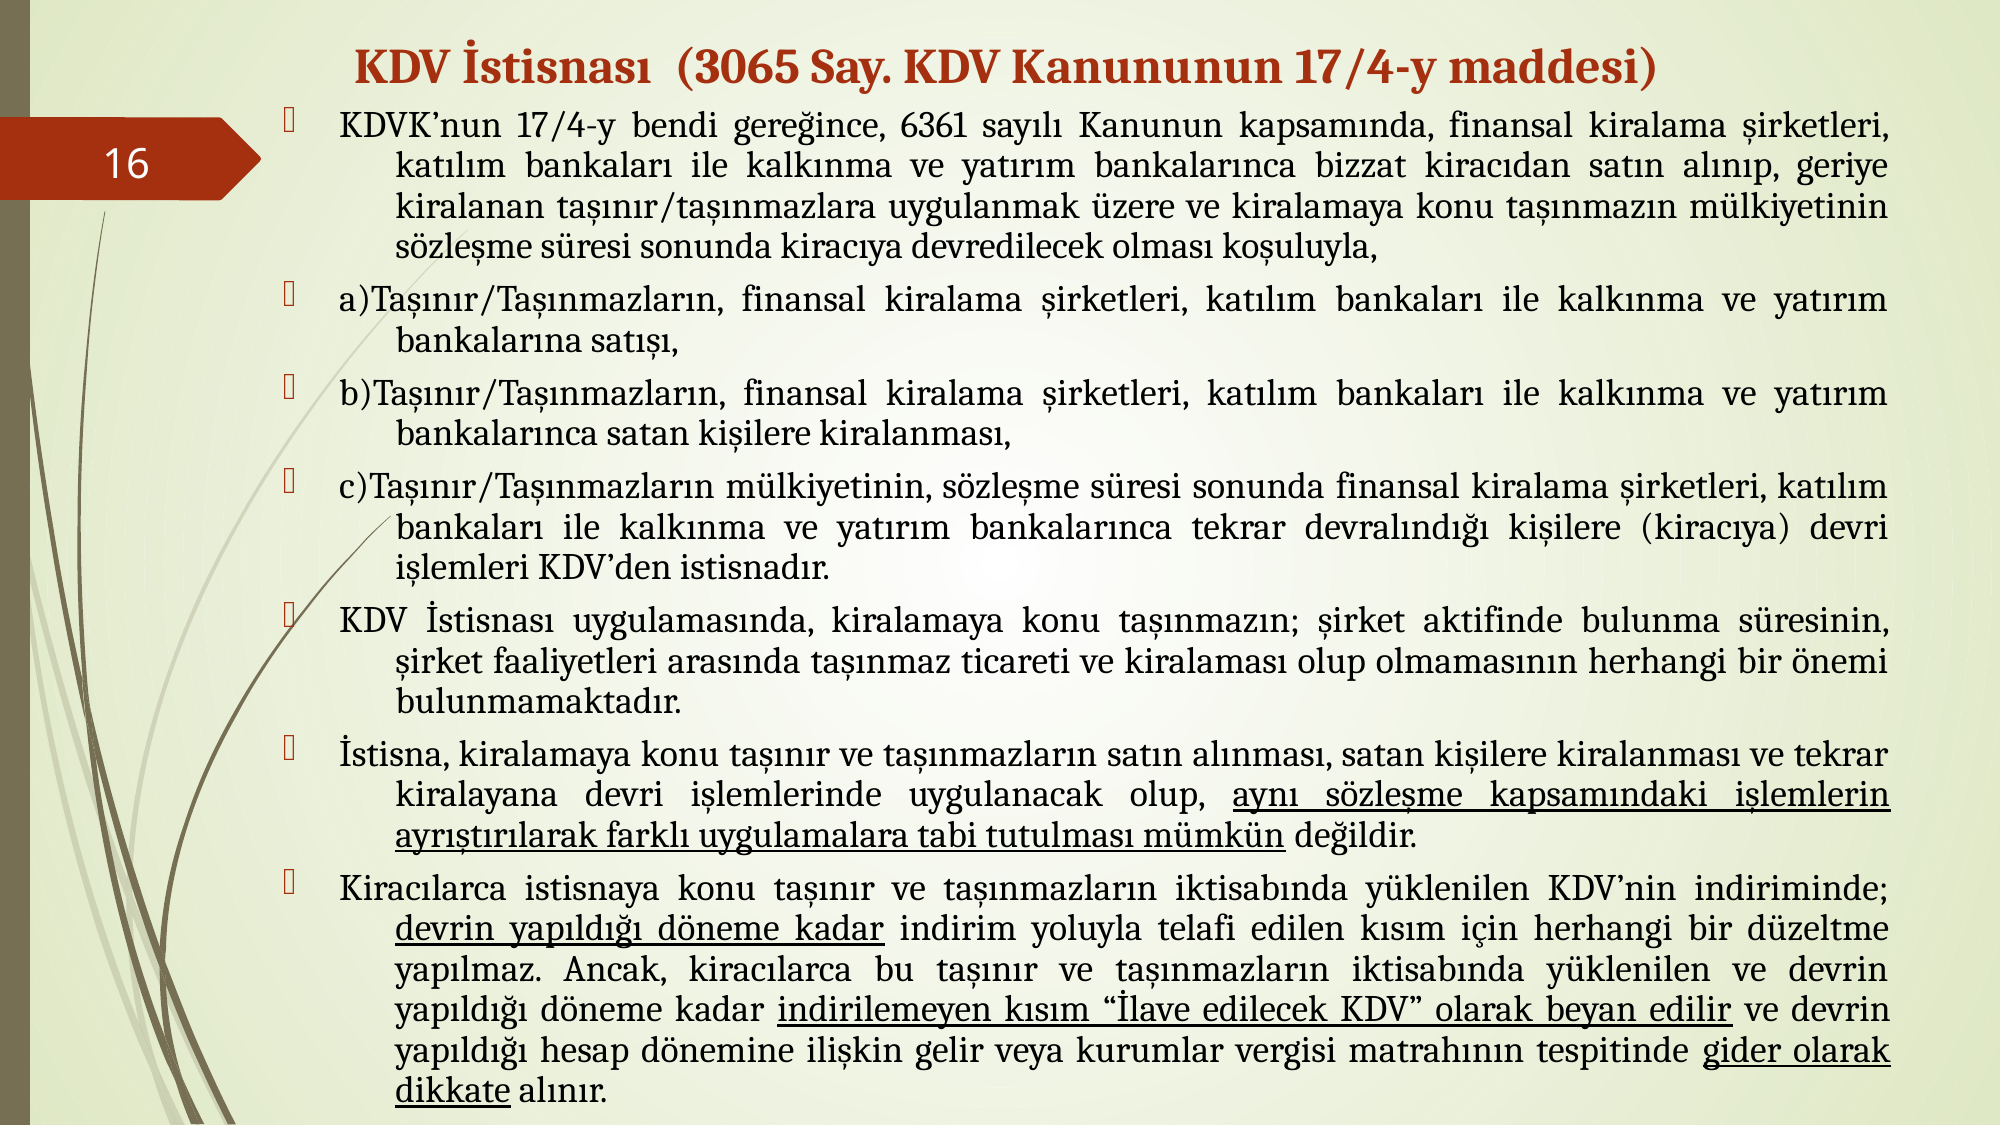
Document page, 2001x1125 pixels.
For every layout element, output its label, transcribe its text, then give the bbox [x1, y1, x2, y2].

title KDV İstisnası (3065 Say. KDV Kanununun 17/4-y maddesi) [339, 26, 1924, 130]
text_box [87, 129, 216, 190]
list KDVK’nun 17/4-y bendi gereğince, 6361 sayılı Kanunun kapsamında, finansal kiralama şirketleri, katılım bankaları ile kalkınma ve yatırım bankalarınca bizzat kiracıdan satın alınıp, geriye kiralanan taşınır/taşınmazlara uygulanmak üzere ve kiralamaya konu taşınmazın mülkiyetinin sözleşme süresi sonunda kiracıya devredilecek olması koşuluyla, a)Taşınır/Taşınmazların, finansal kiralama şirketleri, katılım bankaları ile kalkınma ve yatırım bankalarına satışı, b)Taşınır/Taşınmazların, finansal kiralama şirketleri, katılım bankaları ile kalkınma ve yatırım bankalarınca satan kişilere kiralanması, c)Taşınır/Taşınmazların mülkiyetinin, sözleşme süresi sonunda finansal kiralama şirketleri, katılım bankaları ile kalkınma ve yatırım bankalarınca tekrar devralındığı kişilere (kiracıya) devri işlemleri KDV’den istisnadır. KDV İstisnası uygulamasında, kiralamaya konu taşınmazın; şirket aktifinde bulunma süresinin, şirket faaliyetleri arasında taşınmaz ticareti ve kiralaması olup olmamasının herhangi bir önemi bulunmamaktadır. İstisna, kiralamaya konu taşınır ve taşınmazların satın alınması, satan kişilere kiralanması ve tekrar kiralayana devri işlemlerinde uygulanacak olup, aynı sözleşme kapsamındaki işlemlerin ayrıştırılarak farklı uygulamalara tabi tutulması mümkün değildir. Kiracılarca istisnaya konu taşınır ve taşınmazların iktisabında yüklenilen KDV’nin indiriminde; devrin yapıldığı döneme kadar indirim yoluyla telafi edilen kısım için herhangi bir düzeltme yapılmaz. Ancak, kiracılarca bu taşınır ve taşınmazların iktisabında yüklenilen ve devrin yapıldığı döneme kadar indirilemeyen kısım “İlave edilecek KDV” olarak beyan edilir ve devrin yapıldığı hesap dönemine ilişkin gelir veya kurumlar vergisi matrahının tespitinde gider olarak dikkate alınır. [267, 97, 1906, 1125]
